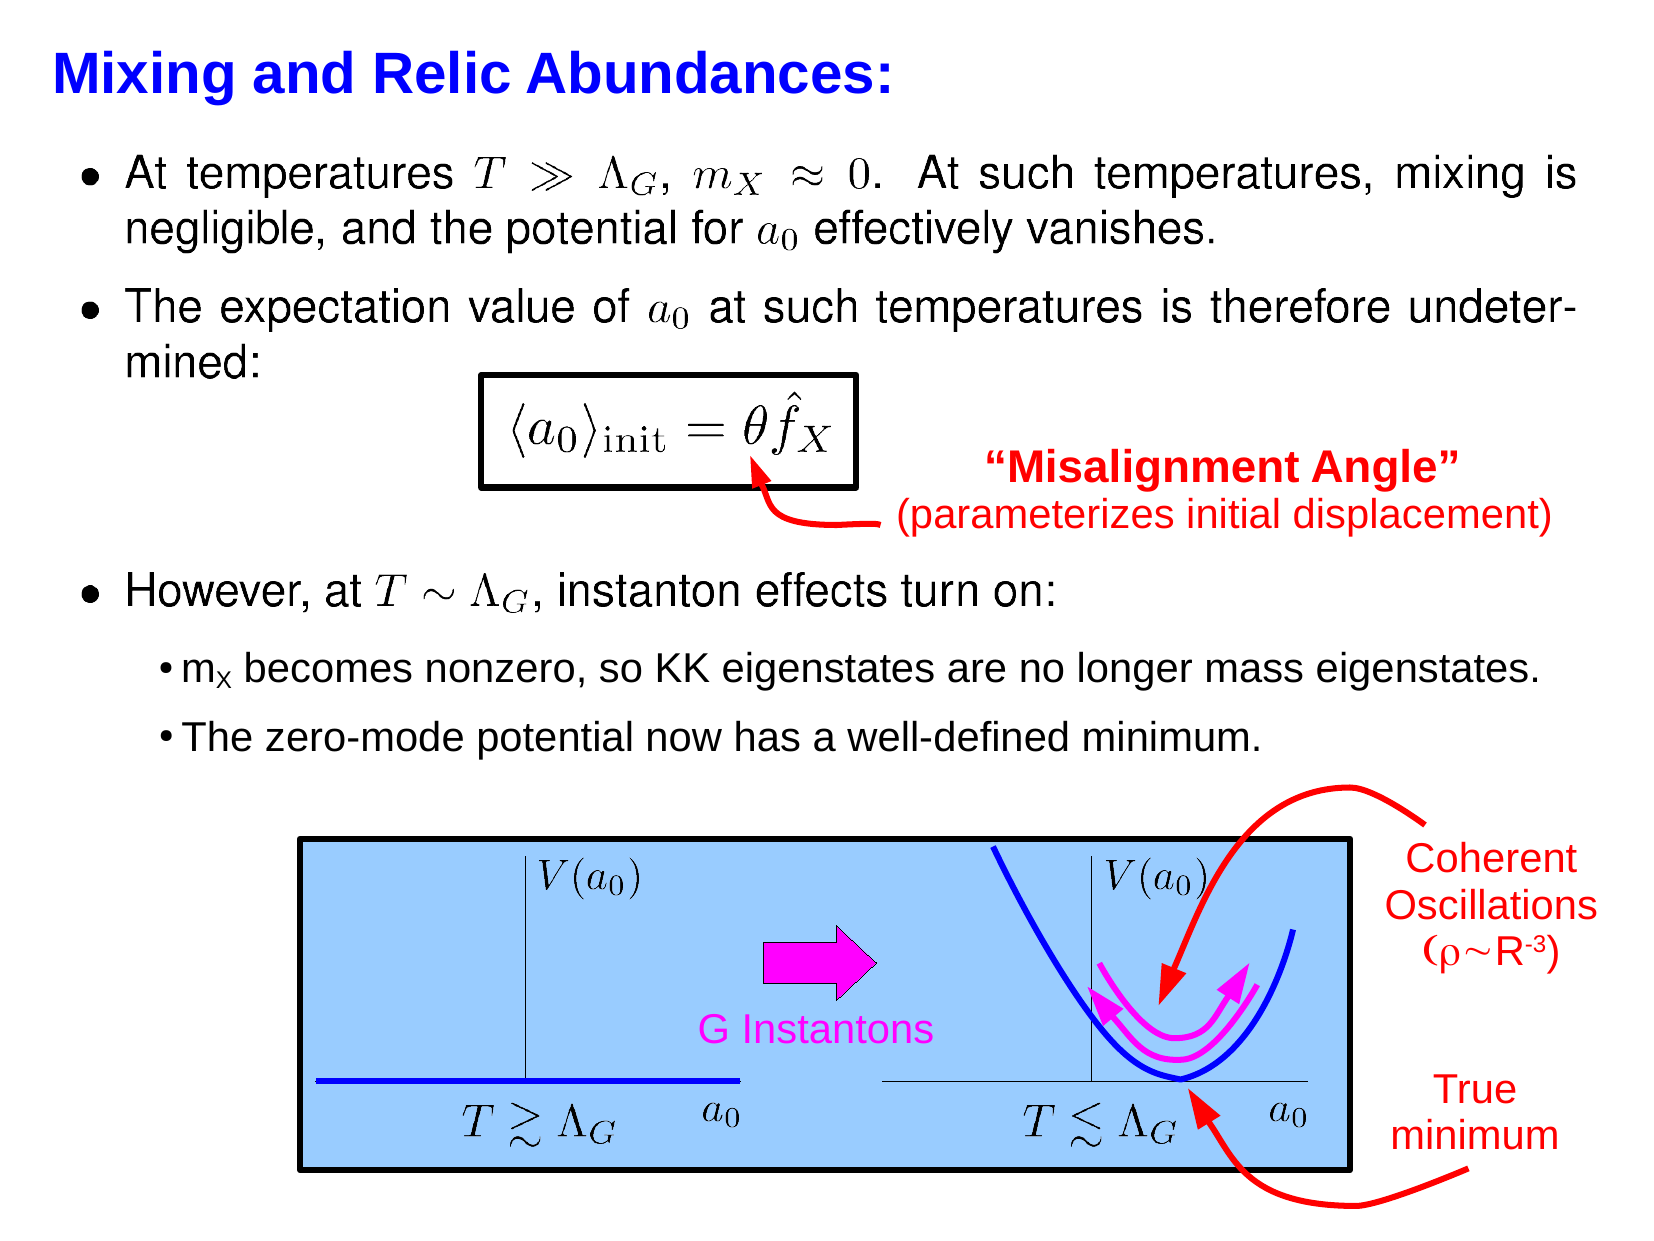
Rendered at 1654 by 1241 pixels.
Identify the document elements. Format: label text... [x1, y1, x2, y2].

text_box mX becomes nonzero, so KK eigenstates are no longer mass eigenstates. [143, 637, 1576, 702]
picture [1100, 852, 1213, 903]
text_box (parameterizes initial displacement) [843, 483, 1607, 546]
text_box Mixing and Relic Abundances: [37, 33, 1088, 116]
picture [497, 385, 845, 462]
picture [75, 565, 1061, 616]
text_box G Instantons [682, 998, 983, 1060]
picture [75, 281, 1583, 383]
text_box “Misalignment Angle” [969, 434, 1495, 483]
picture [698, 1097, 745, 1131]
picture [533, 852, 646, 903]
text_box The zero-mode potential now has a well-defined minimum. [144, 706, 1382, 768]
text_box Coherent Oscillations (r~R-3) [1369, 827, 1645, 988]
picture [1019, 1096, 1189, 1152]
picture [458, 1096, 628, 1152]
text_box [300, 838, 1351, 1171]
text_box True minimum [1375, 1057, 1601, 1167]
picture [1265, 1097, 1312, 1131]
picture [75, 152, 1583, 258]
